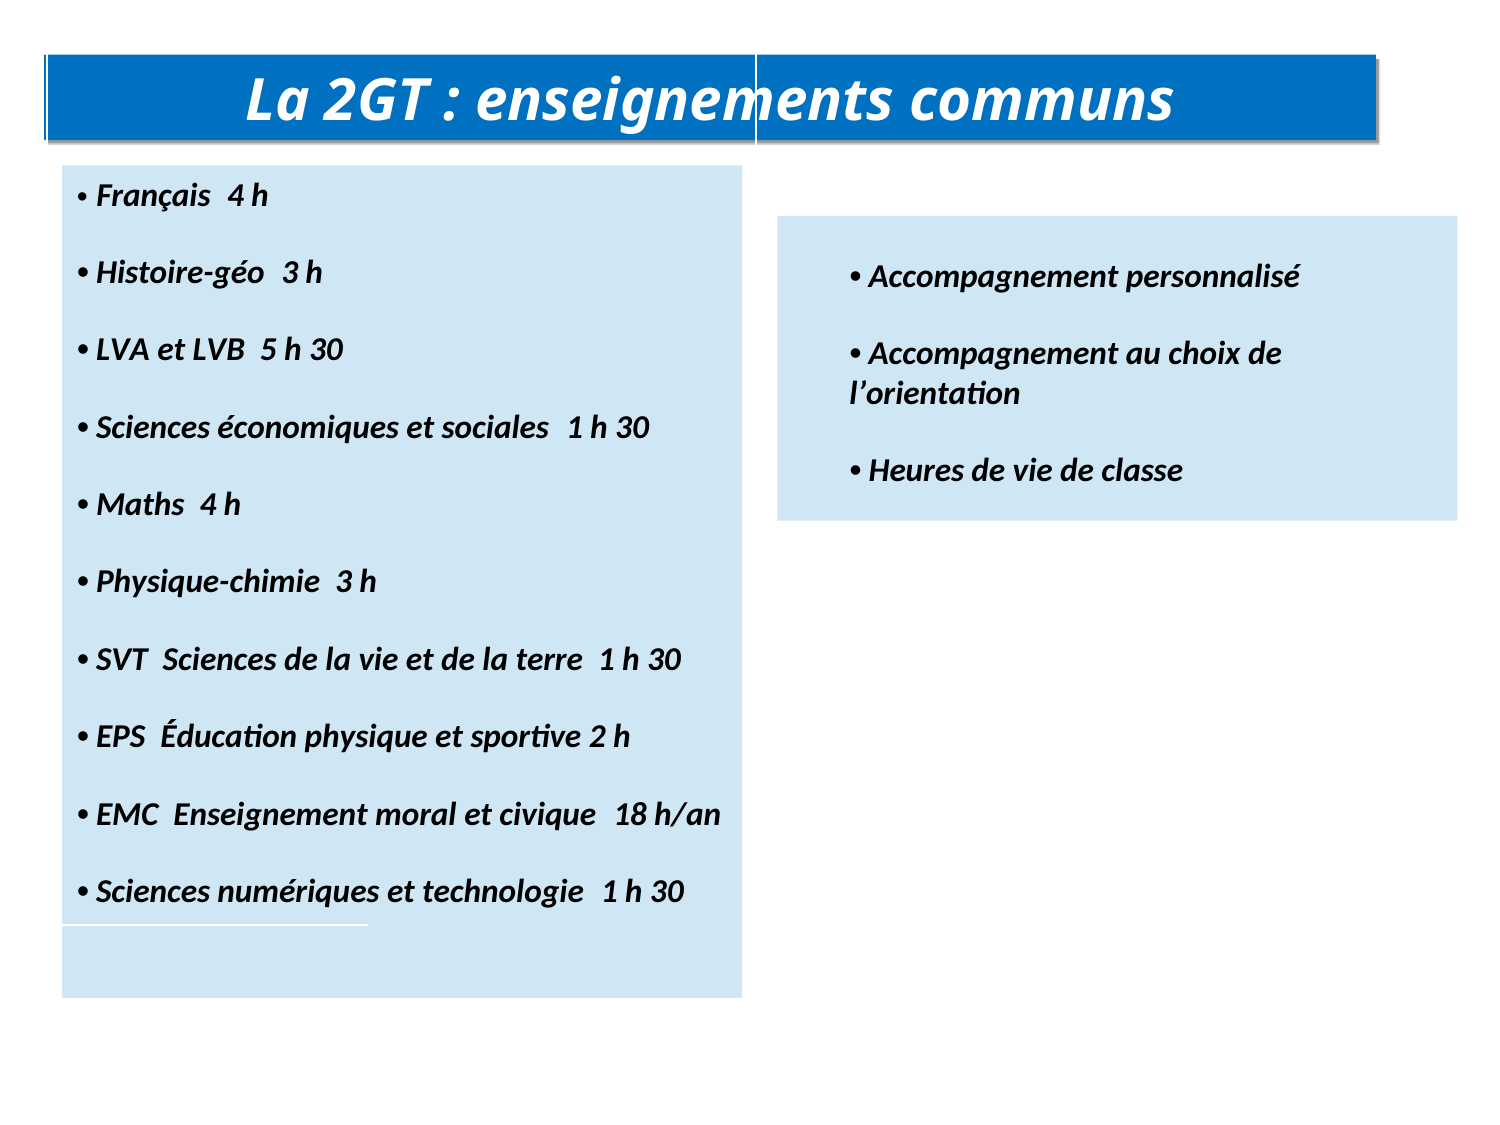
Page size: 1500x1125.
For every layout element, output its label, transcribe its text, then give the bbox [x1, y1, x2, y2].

text_box [777, 215, 1458, 521]
text_box La 2GT : enseignements communs [757, 54, 1376, 141]
text_box • Accompagnement personnalisé • Accompagnement au choix de l’orientation • Heures de vie de classe [834, 246, 1406, 497]
text_box • Français 4 h • Histoire-géo 3 h • LVA et LVB 5 h 30 • Sciences économiques et sociales 1 h 30 • Maths 4 h • Physique-chimie 3 h • SVT Sciences de la vie et de la terre 1 h 30 • EPS Éducation physique et sportive 2 h • EMC Enseignement moral et civique 18 h/an • Sciences numériques et technologie 1 h 30 [62, 165, 743, 998]
text_box La 2GT : enseignements communs [48, 54, 755, 141]
